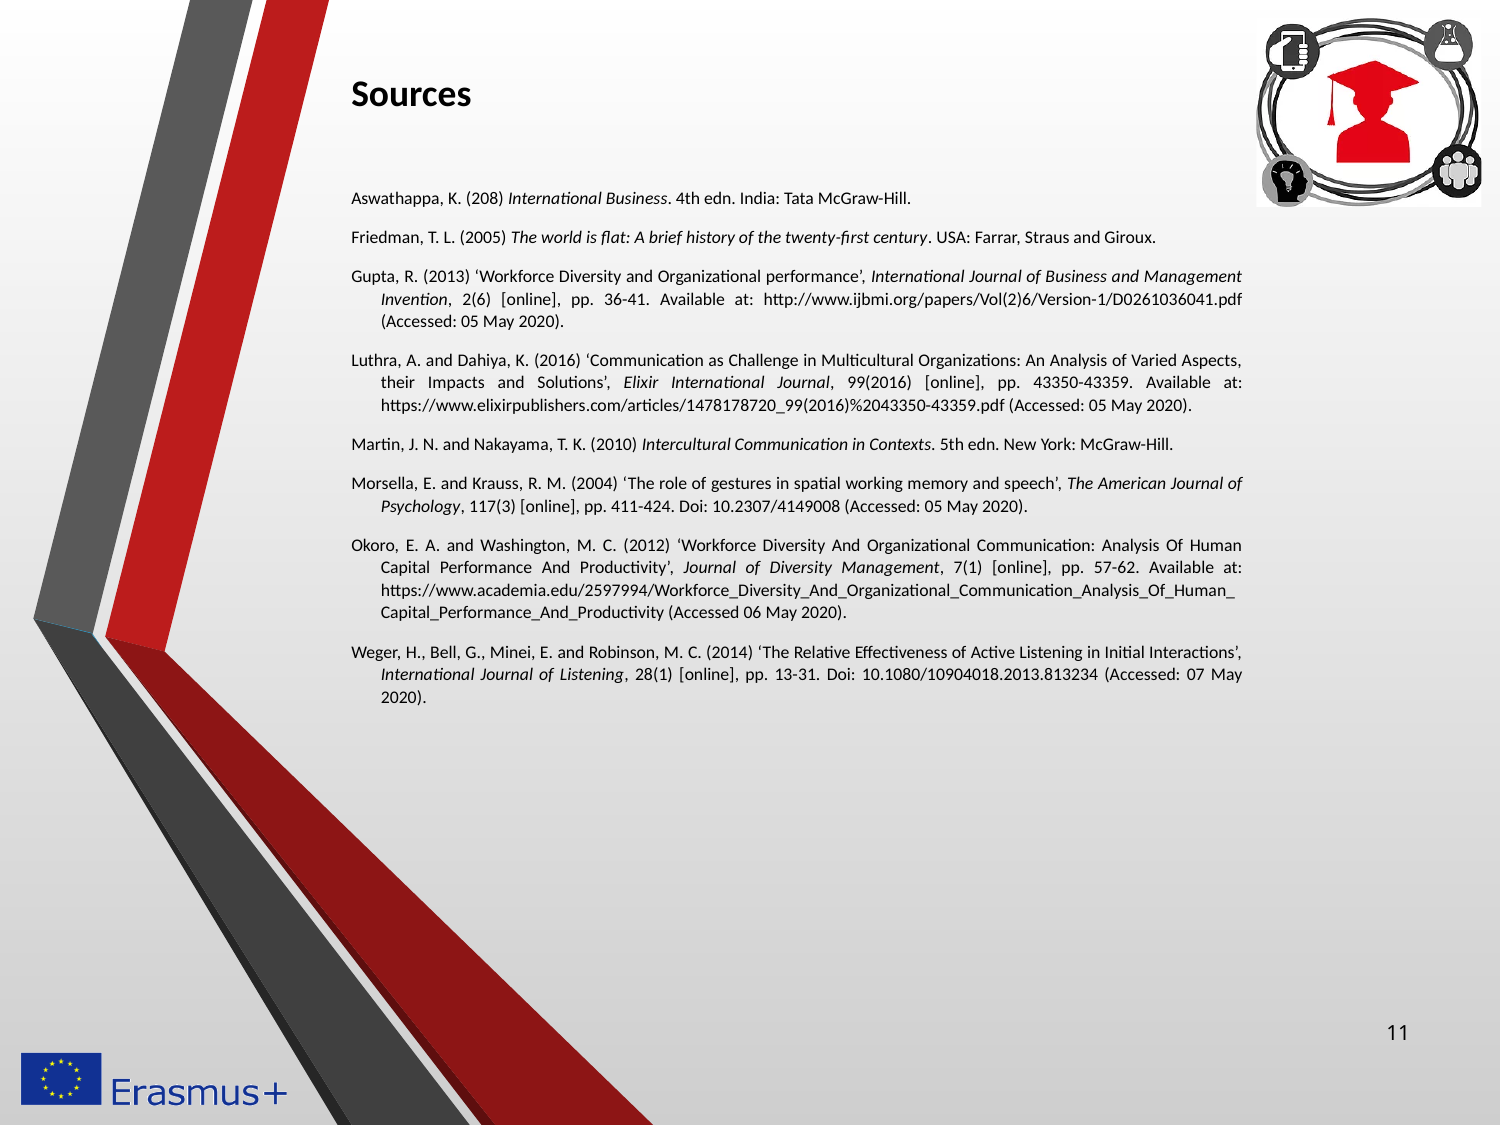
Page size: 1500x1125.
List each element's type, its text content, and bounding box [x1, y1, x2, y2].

chart [1258, 19, 1483, 209]
slide_number <numer> [1357, 1003, 1425, 1064]
picture [1256, 18, 1482, 207]
picture [5, 1037, 302, 1120]
text_box Aswathappa, K. (208) International Business. 4th edn. India: Tata McGraw-Hill. Friedman, T. L. (2005) The world is flat: A brief history of the twenty-first century. USA: Farrar, Straus and Giroux. Gupta, R. (2013) ‘Workforce Diversity and Organizational performance’, International Journal of Business and Management Invention, 2(6) [online], pp. 36-41. Available at: http://www.ijbmi.org/papers/Vol(2)6/Version-1/D0261036041.pdf (Accessed: 05 May 2020). Luthra, A. and Dahiya, K. (2016) ‘Communication as Challenge in Multicultural Organizations: An Analysis of Varied Aspects, their Impacts and Solutions’, Elixir International Journal, 99(2016) [online], pp. 43350-43359. Available at: https://www.elixirpublishers.com/articles/1478178720_99(2016)%2043350-43359.pdf (Accessed: 05 May 2020). Martin, J. N. and Nakayama, T. K. (2010) Intercultural Communication in Contexts. 5th edn. New York: McGraw-Hill. Morsella, E. and Krauss, R. M. (2004) ‘The role of gestures in spatial working memory and speech’, The American Journal of Psychology, 117(3) [online], pp. 411-424. Doi: 10.2307/4149008 (Accessed: 05 May 2020). Okoro, E. A. and Washington, M. C. (2012) ‘Workforce Diversity And Organizational Communication: Analysis Of Human Capital Performance And Productivity’, Journal of Diversity Management, 7(1) [online], pp. 57-62. Available at: https://www.academia.edu/2597994/Workforce_Diversity_And_Organizational_Communication_Analysis_Of_Human_Capital_Performance_And_Productivity (Accessed 06 May 2020). Weger, H., Bell, G., Minei, E. and Robinson, M. C. (2014) ‘The Relative Effectiveness of Active Listening in Initial Interactions’, International Journal of Listening, 28(1) [online], pp. 13-31. Doi: 10.1080/10904018.2013.813234 (Accessed: 07 May 2020). [336, 177, 1258, 715]
text_box Sources [336, 61, 975, 122]
